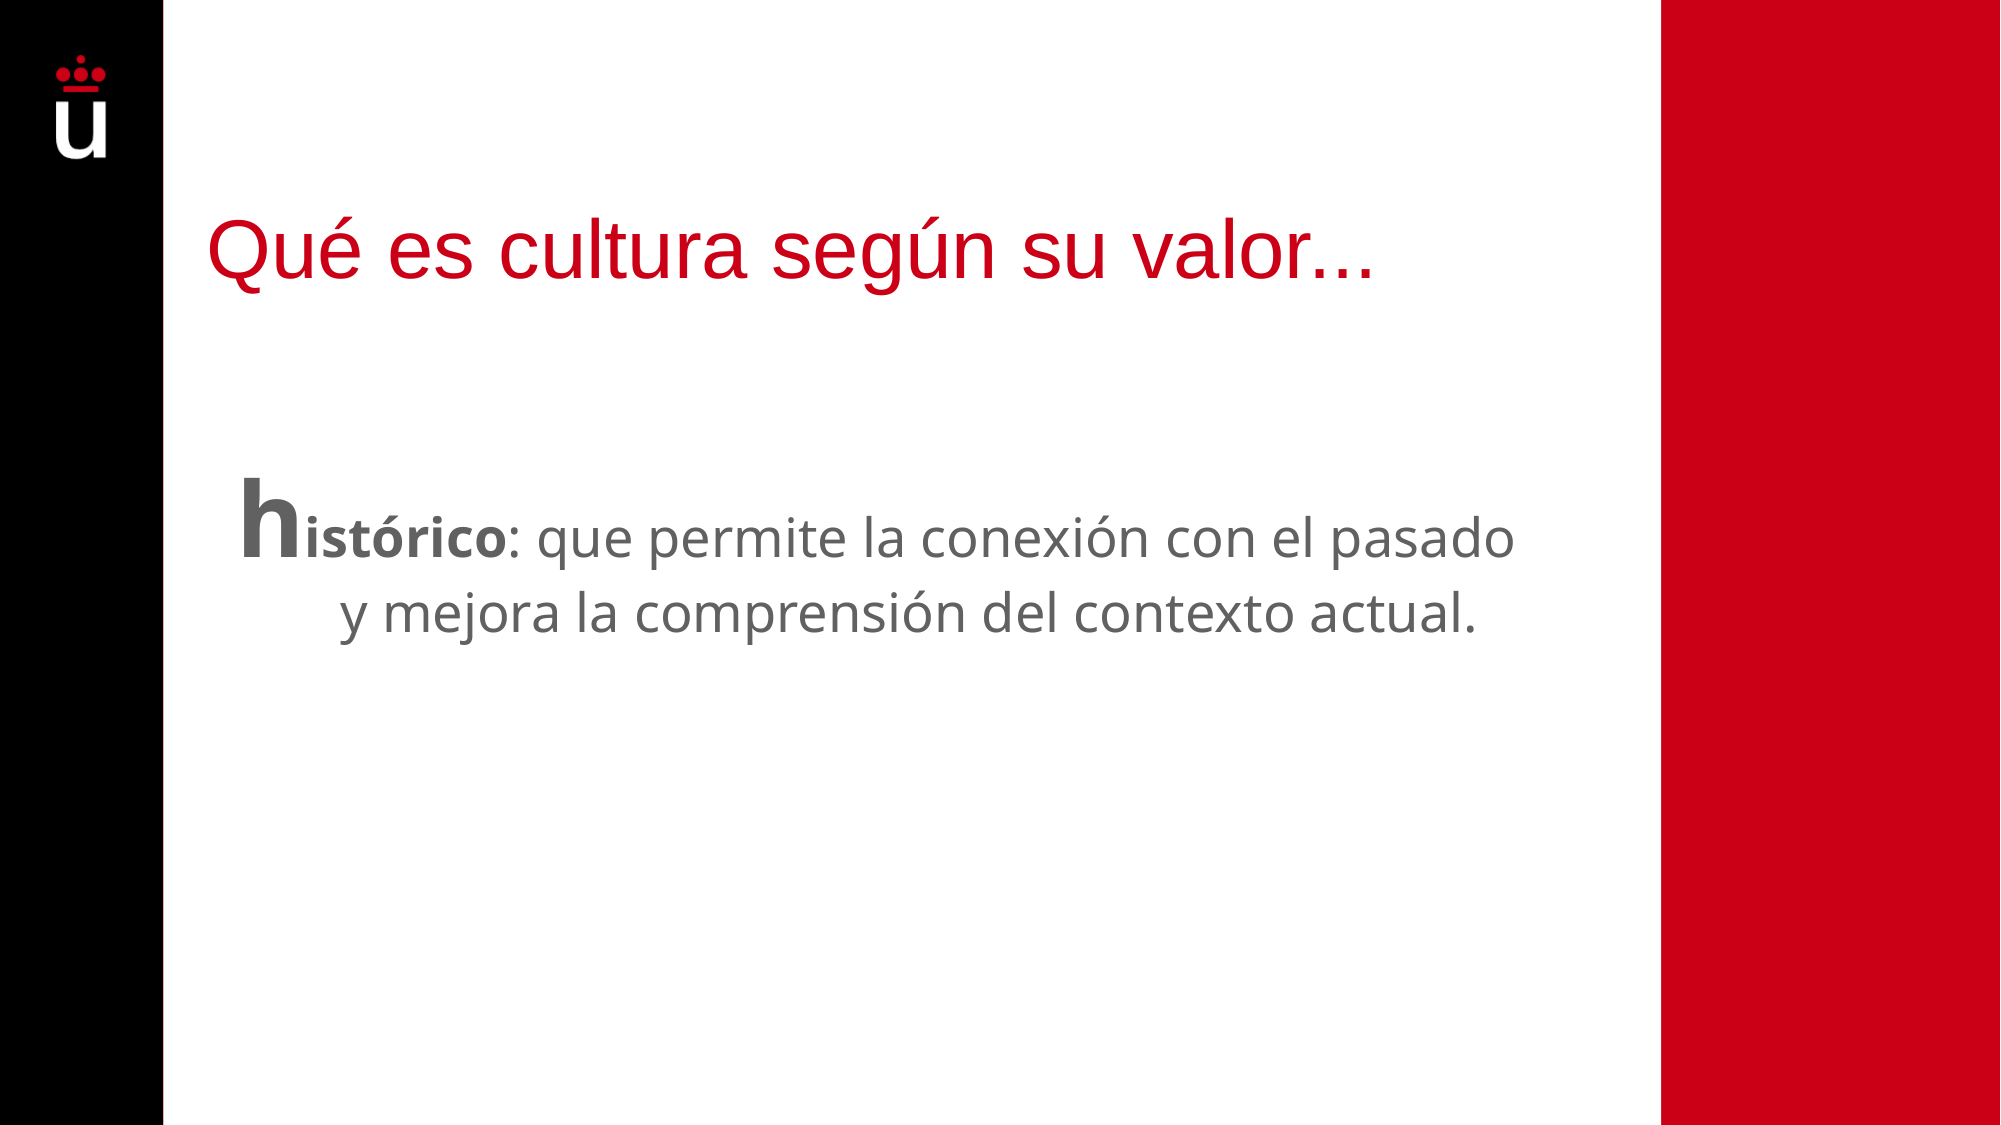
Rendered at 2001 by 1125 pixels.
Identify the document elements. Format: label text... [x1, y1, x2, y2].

list Qué es cultura según su valor... [206, 234, 1595, 296]
list histórico: que permite la conexión con el pasado y mejora la comprensión del contexto actual. [236, 296, 1527, 1034]
picture [55, 55, 117, 165]
